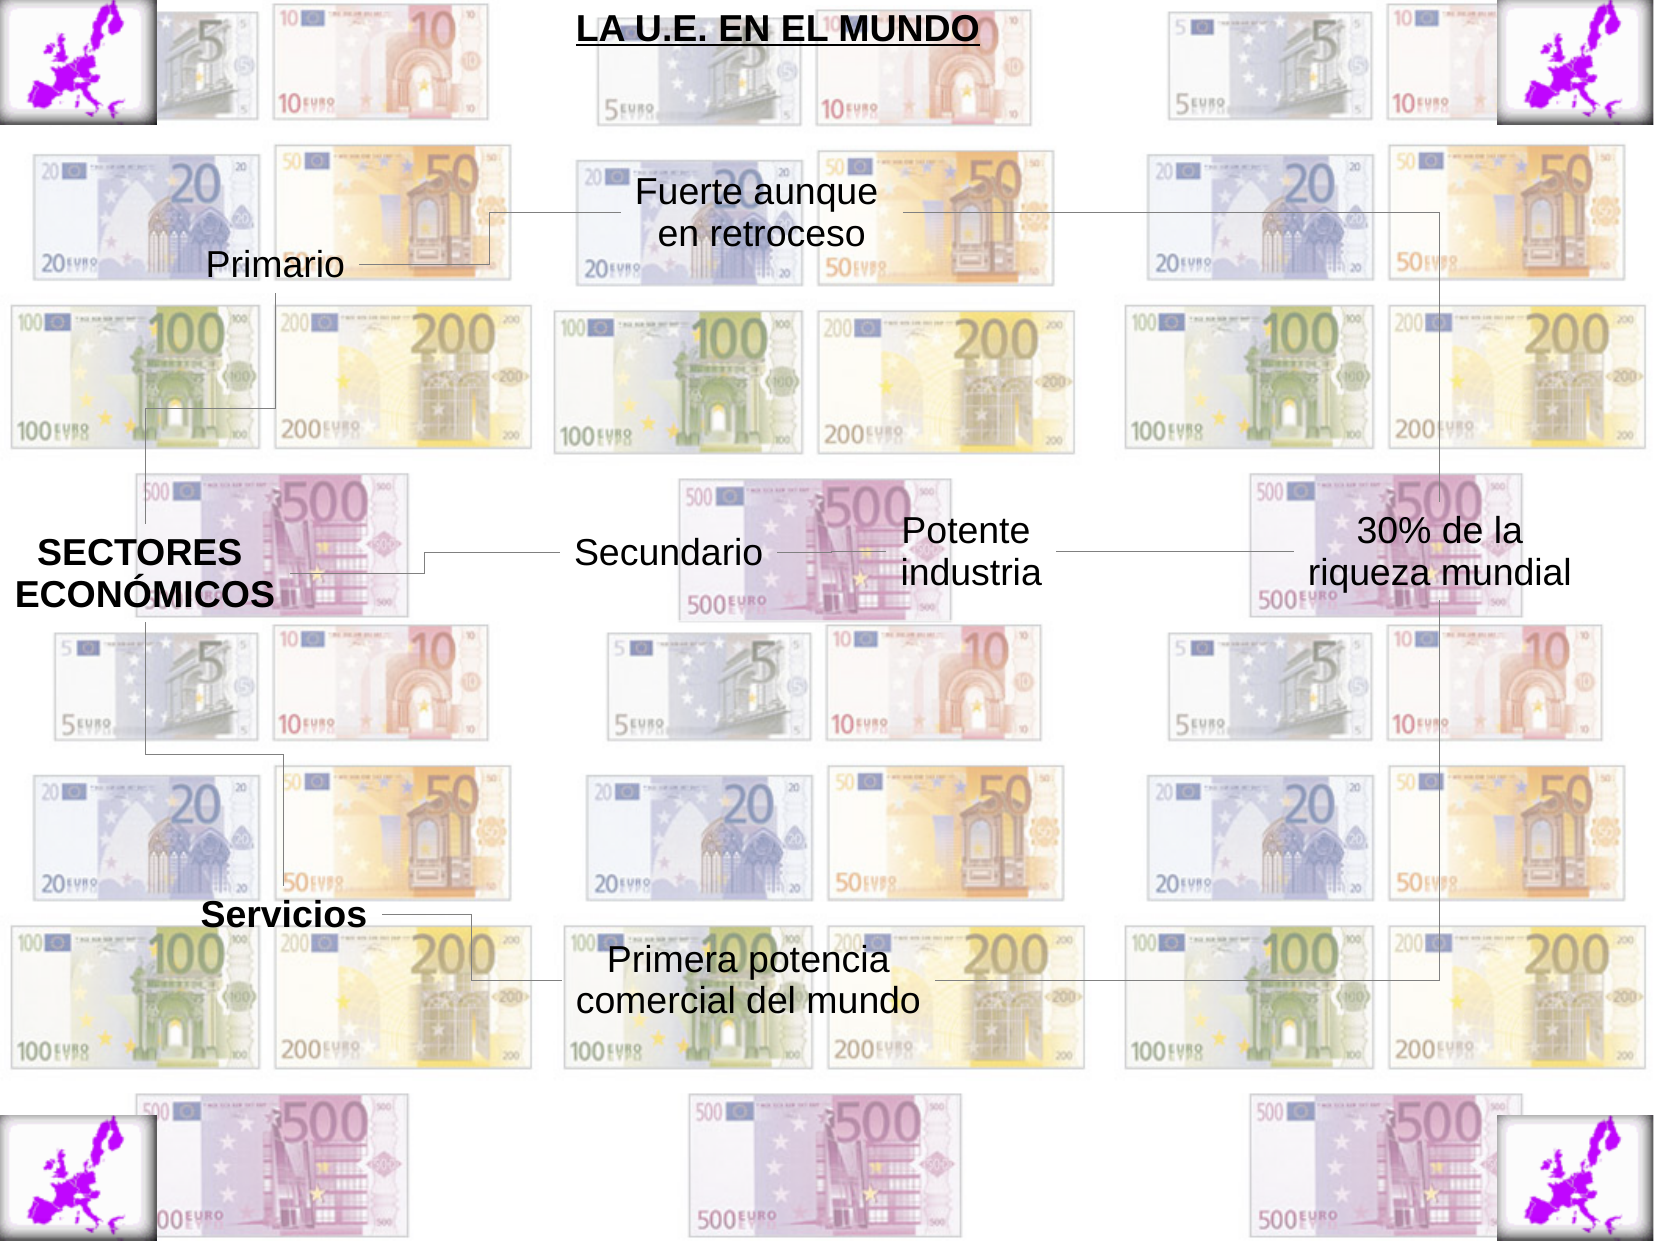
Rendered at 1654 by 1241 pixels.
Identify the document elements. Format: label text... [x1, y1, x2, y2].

picture [543, 5, 1083, 212]
picture [0, 0, 539, 523]
picture [146, 553, 539, 980]
text_box 30% de la riqueza mundial [1293, 501, 1587, 601]
text_box Potente industria [885, 501, 1057, 601]
picture [0, 623, 539, 1241]
picture [146, 213, 539, 573]
picture [543, 213, 1083, 552]
text_box Primera potencia comercial del mundo [561, 930, 936, 1030]
picture [1114, 213, 1439, 551]
picture [1114, 552, 1439, 980]
text_box SECTORES ECONÓMICOS [0, 523, 291, 623]
text_box Primario [190, 236, 360, 294]
picture [543, 552, 1093, 980]
text_box LA U.E. EN EL MUNDO [561, 0, 995, 58]
text_box Servicios [185, 885, 383, 943]
text_box Secundario [559, 523, 778, 581]
text_box Fuerte aunque en retroceso [620, 162, 904, 262]
picture [553, 981, 1093, 1241]
picture [1114, 0, 1654, 1241]
